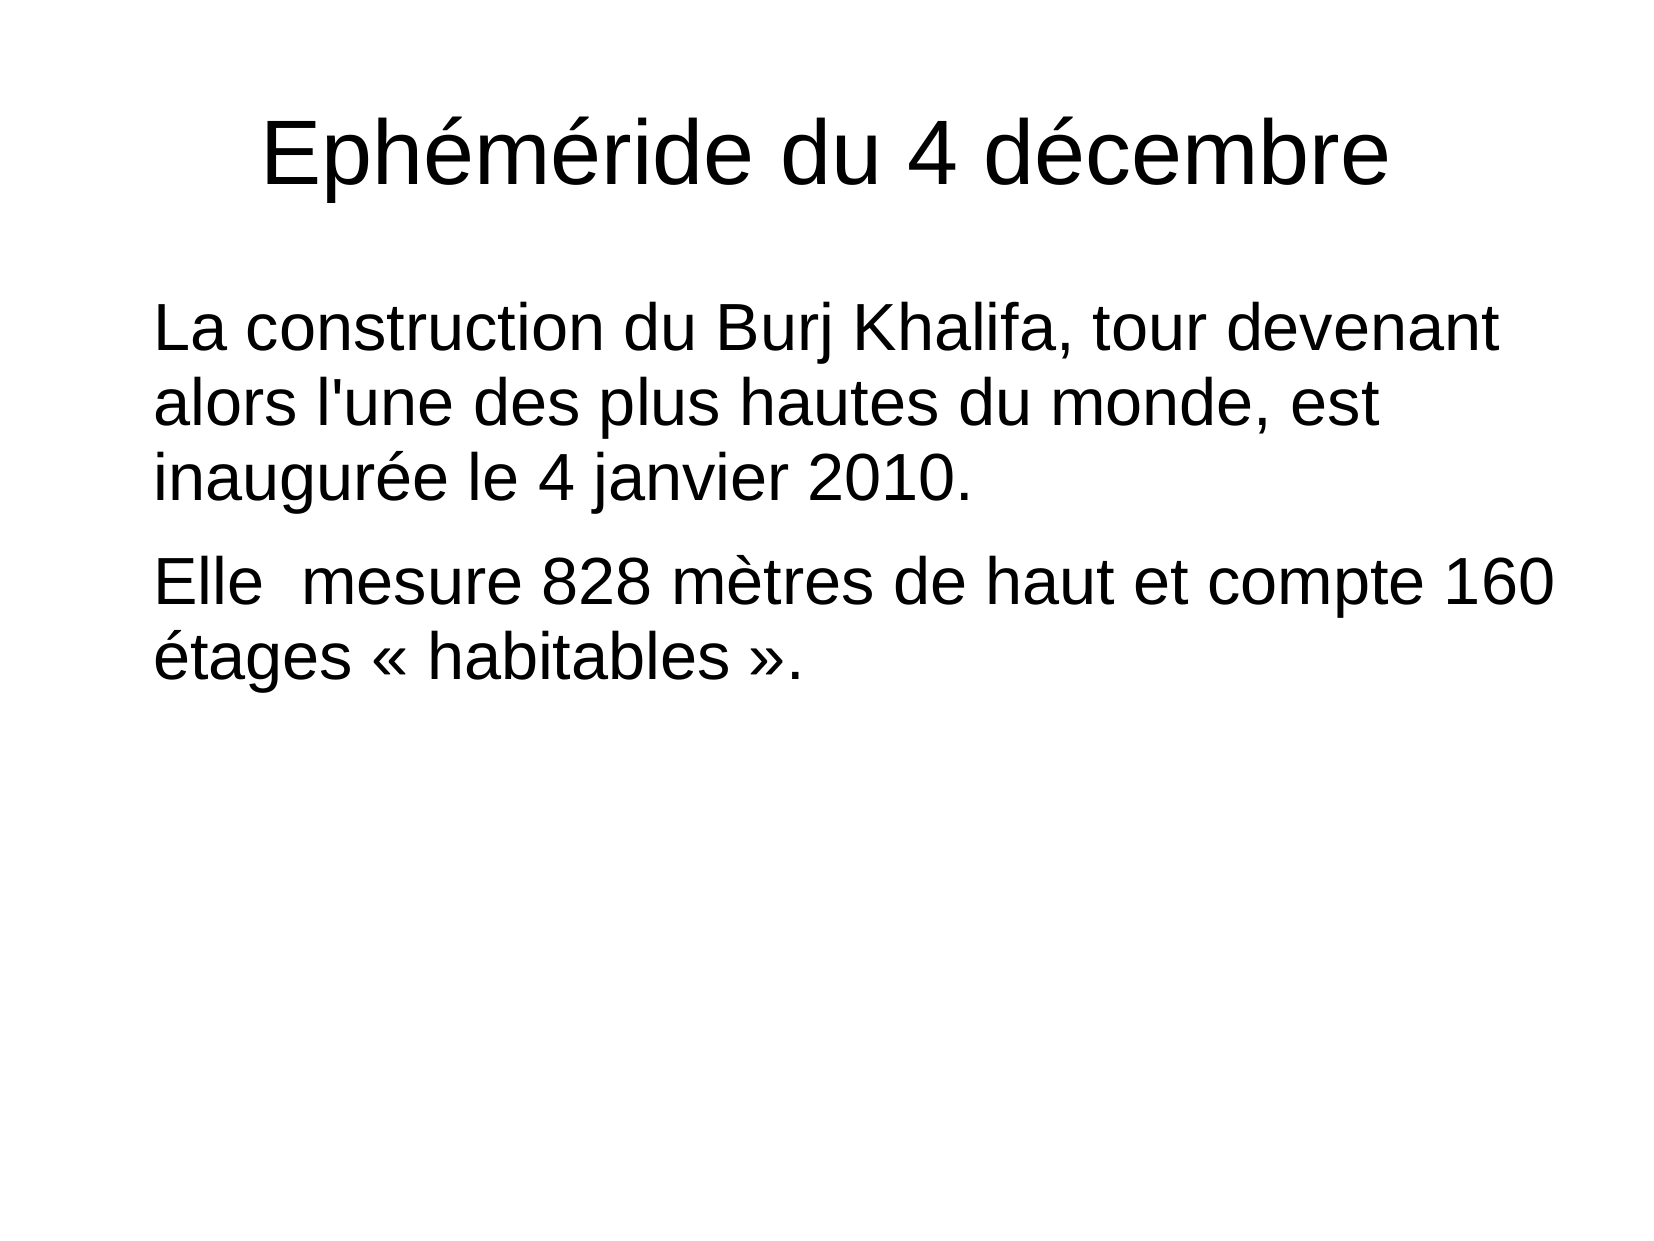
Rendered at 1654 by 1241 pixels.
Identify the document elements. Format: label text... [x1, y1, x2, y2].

list La construction du Burj Khalifa, tour devenant alors l'une des plus hautes du monde, est inaugurée le 4 janvier 2010. Elle mesure 828 mètres de haut et compte 160 étages « habitables ». [82, 290, 1571, 1109]
title Ephéméride du 4 décembre [82, 49, 1571, 257]
